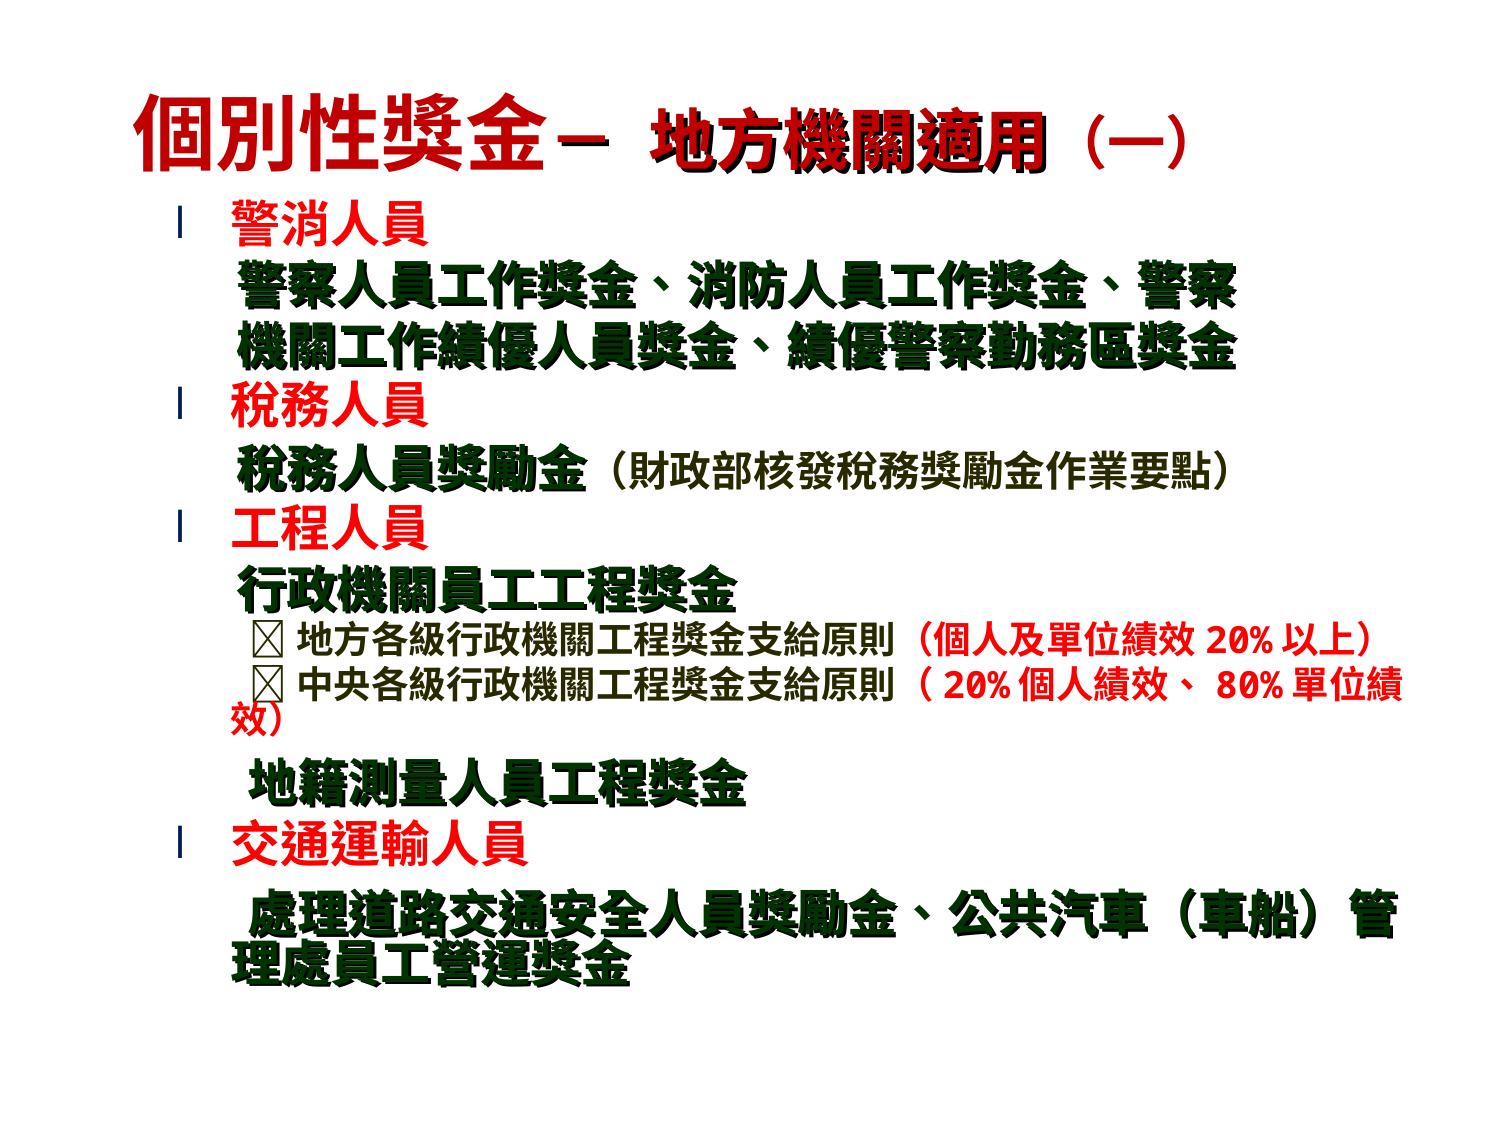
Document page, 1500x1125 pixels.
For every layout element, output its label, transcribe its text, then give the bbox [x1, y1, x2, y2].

text_box 警消人員 警察人員工作獎金、消防人員工作獎金、警察 機關工作績優人員獎金、績優警察勤務區獎金 稅務人員 稅務人員獎勵金（財政部核發稅務獎勵金作業要點） 工程人員 行政機關員工工程獎金 地方各級行政機關工程獎金支給原則（個人及單位績效20%以上） 中央各級行政機關工程獎金支給原則（20%個人績效、80%單位績效） 地籍測量人員工程獎金 交通運輸人員 處理道路交通安全人員獎勵金、公共汽車（車船）管理處員工營運獎金 [159, 196, 1435, 1016]
title 個別性獎金－ 地方機關適用（一） [117, 51, 1395, 213]
